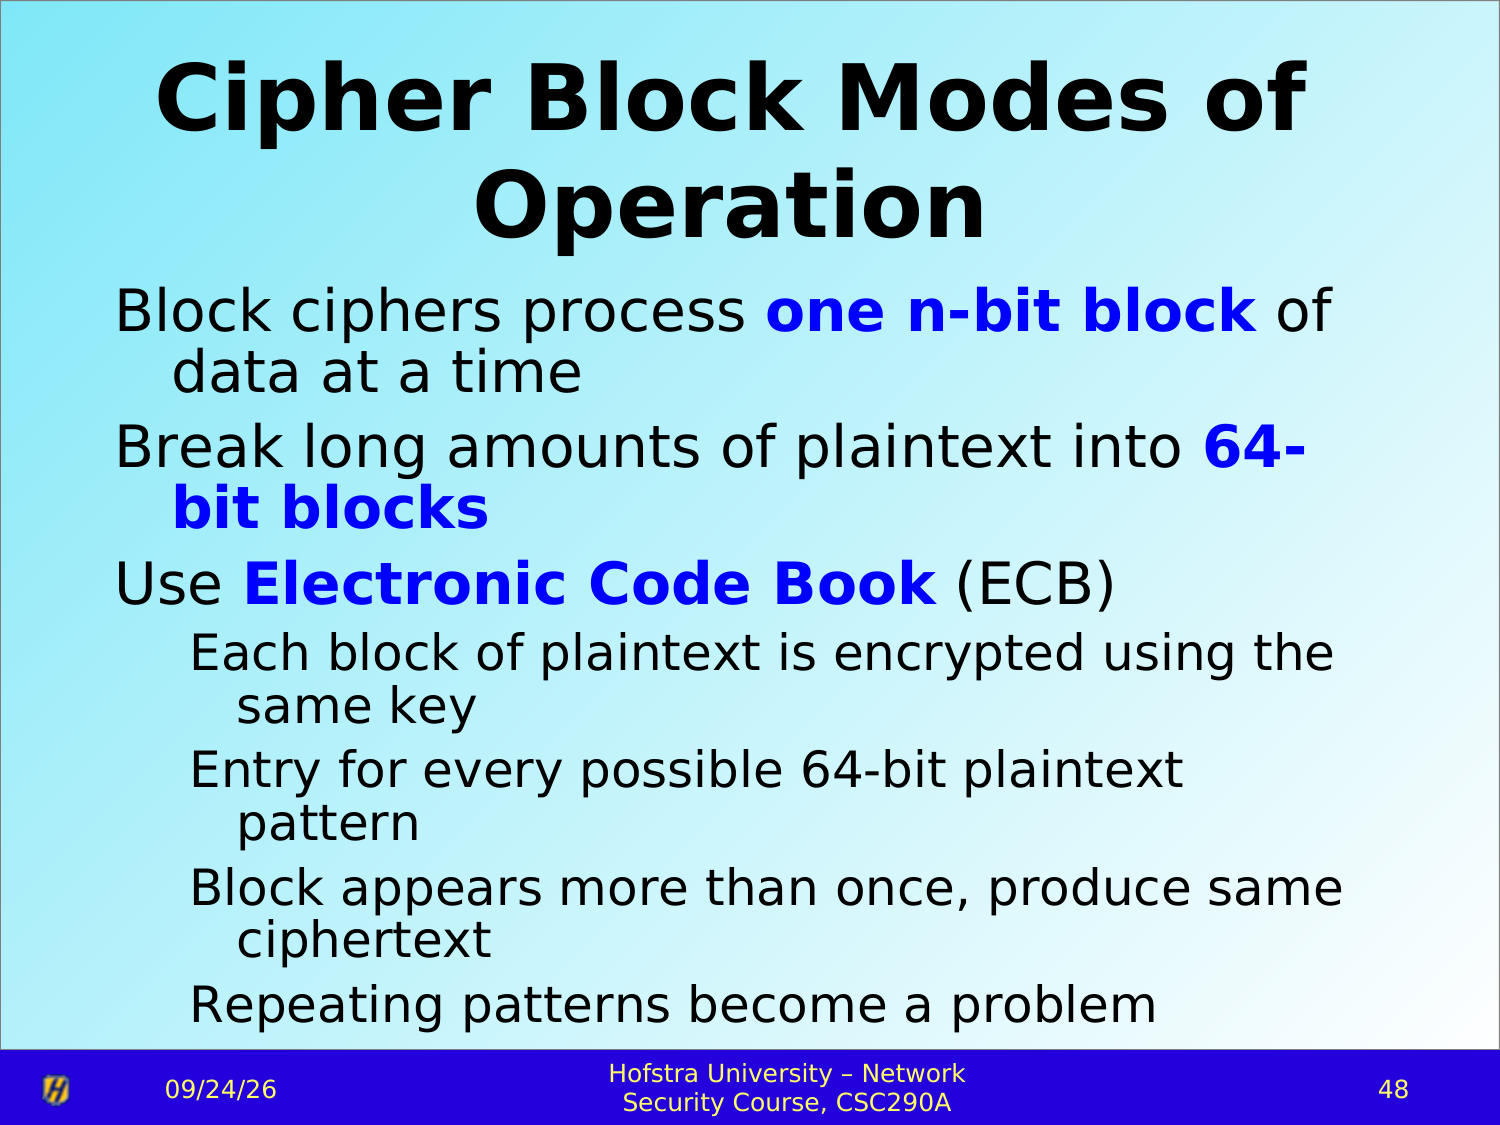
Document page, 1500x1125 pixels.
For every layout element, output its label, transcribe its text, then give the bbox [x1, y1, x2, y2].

title Cipher Block Modes of Operation [37, 37, 1426, 267]
picture [37, 1072, 76, 1110]
list Block ciphers process one n-bit block of data at a time Break long amounts of plaintext into 64-bit blocks Use Electronic Code Book (ECB) Each block of plaintext is encrypted using the same key Entry for every possible 64-bit plaintext pattern Block appears more than once, produce same ciphertext Repeating patterns become a problem [99, 274, 1375, 1051]
